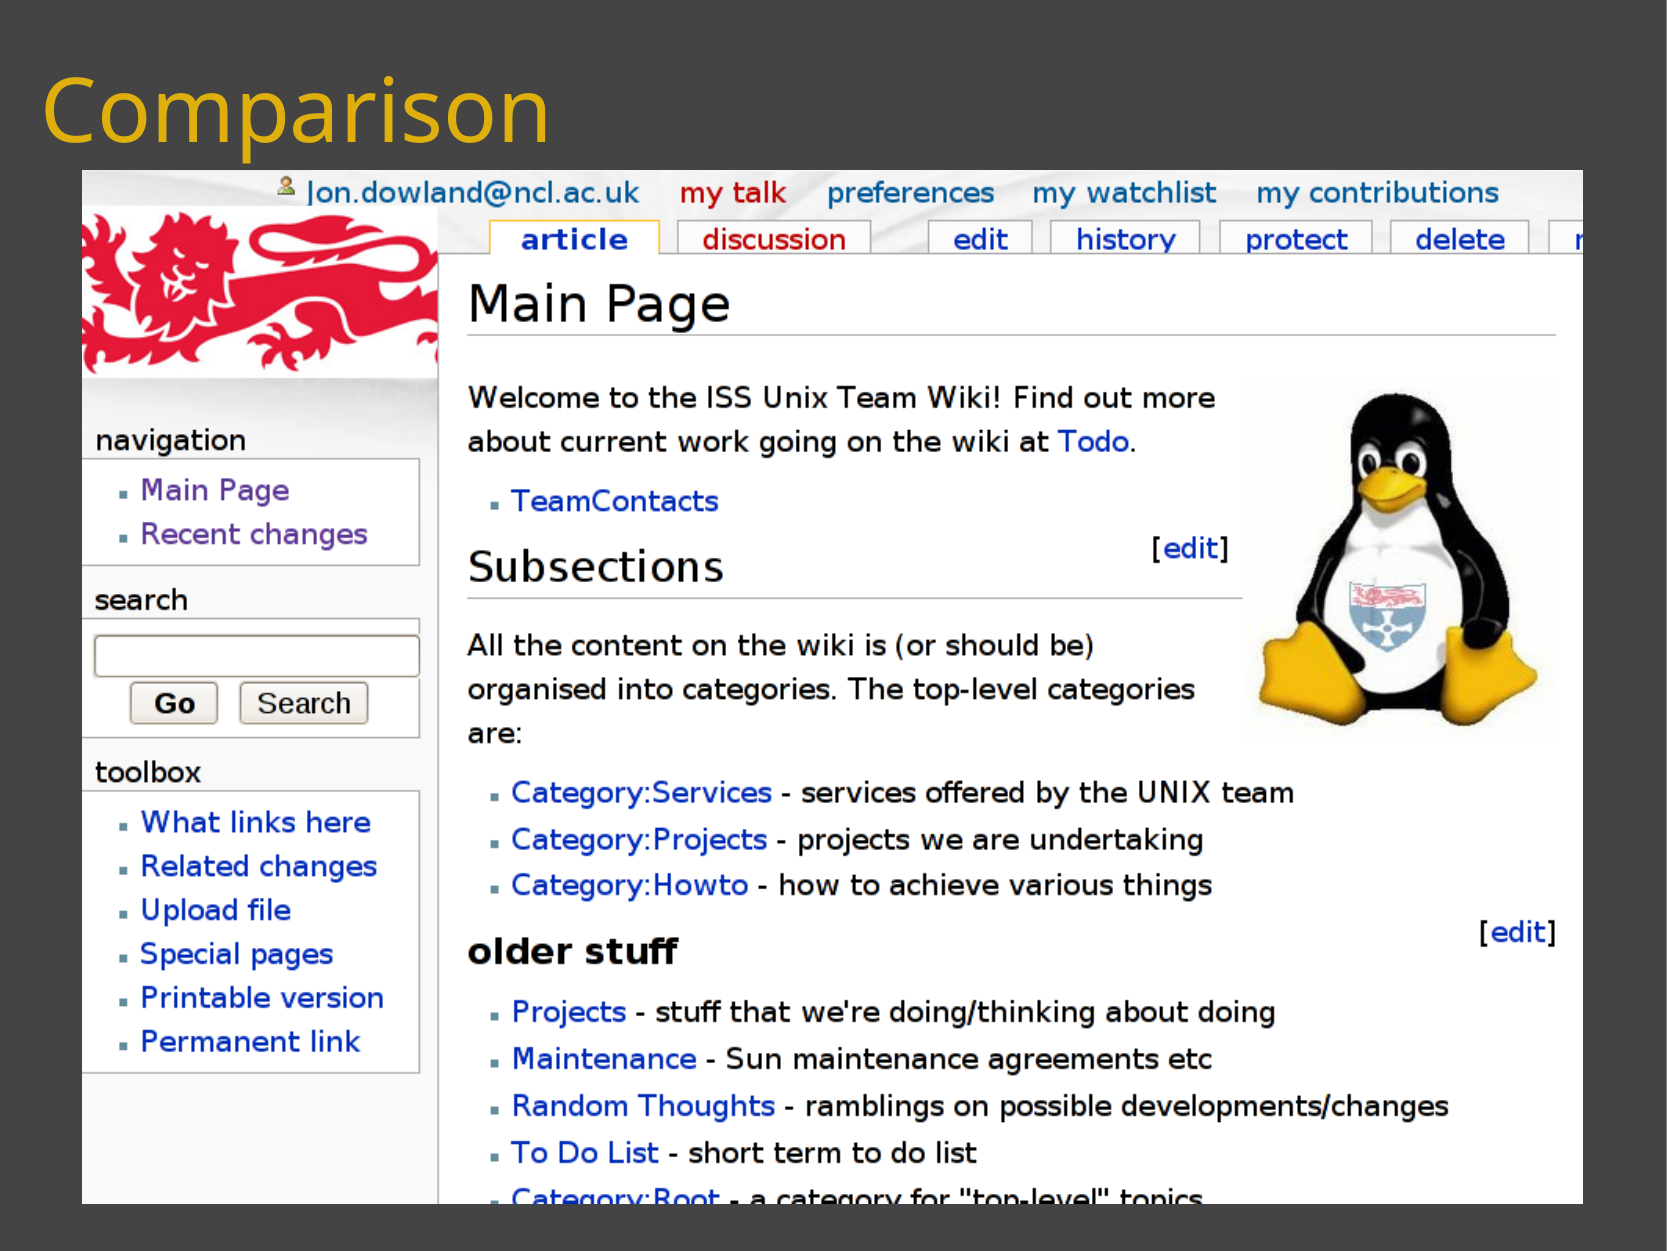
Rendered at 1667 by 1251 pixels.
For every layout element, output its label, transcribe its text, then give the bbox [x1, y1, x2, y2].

picture [0, 0, 1667, 1251]
title Comparison [40, 50, 1627, 201]
